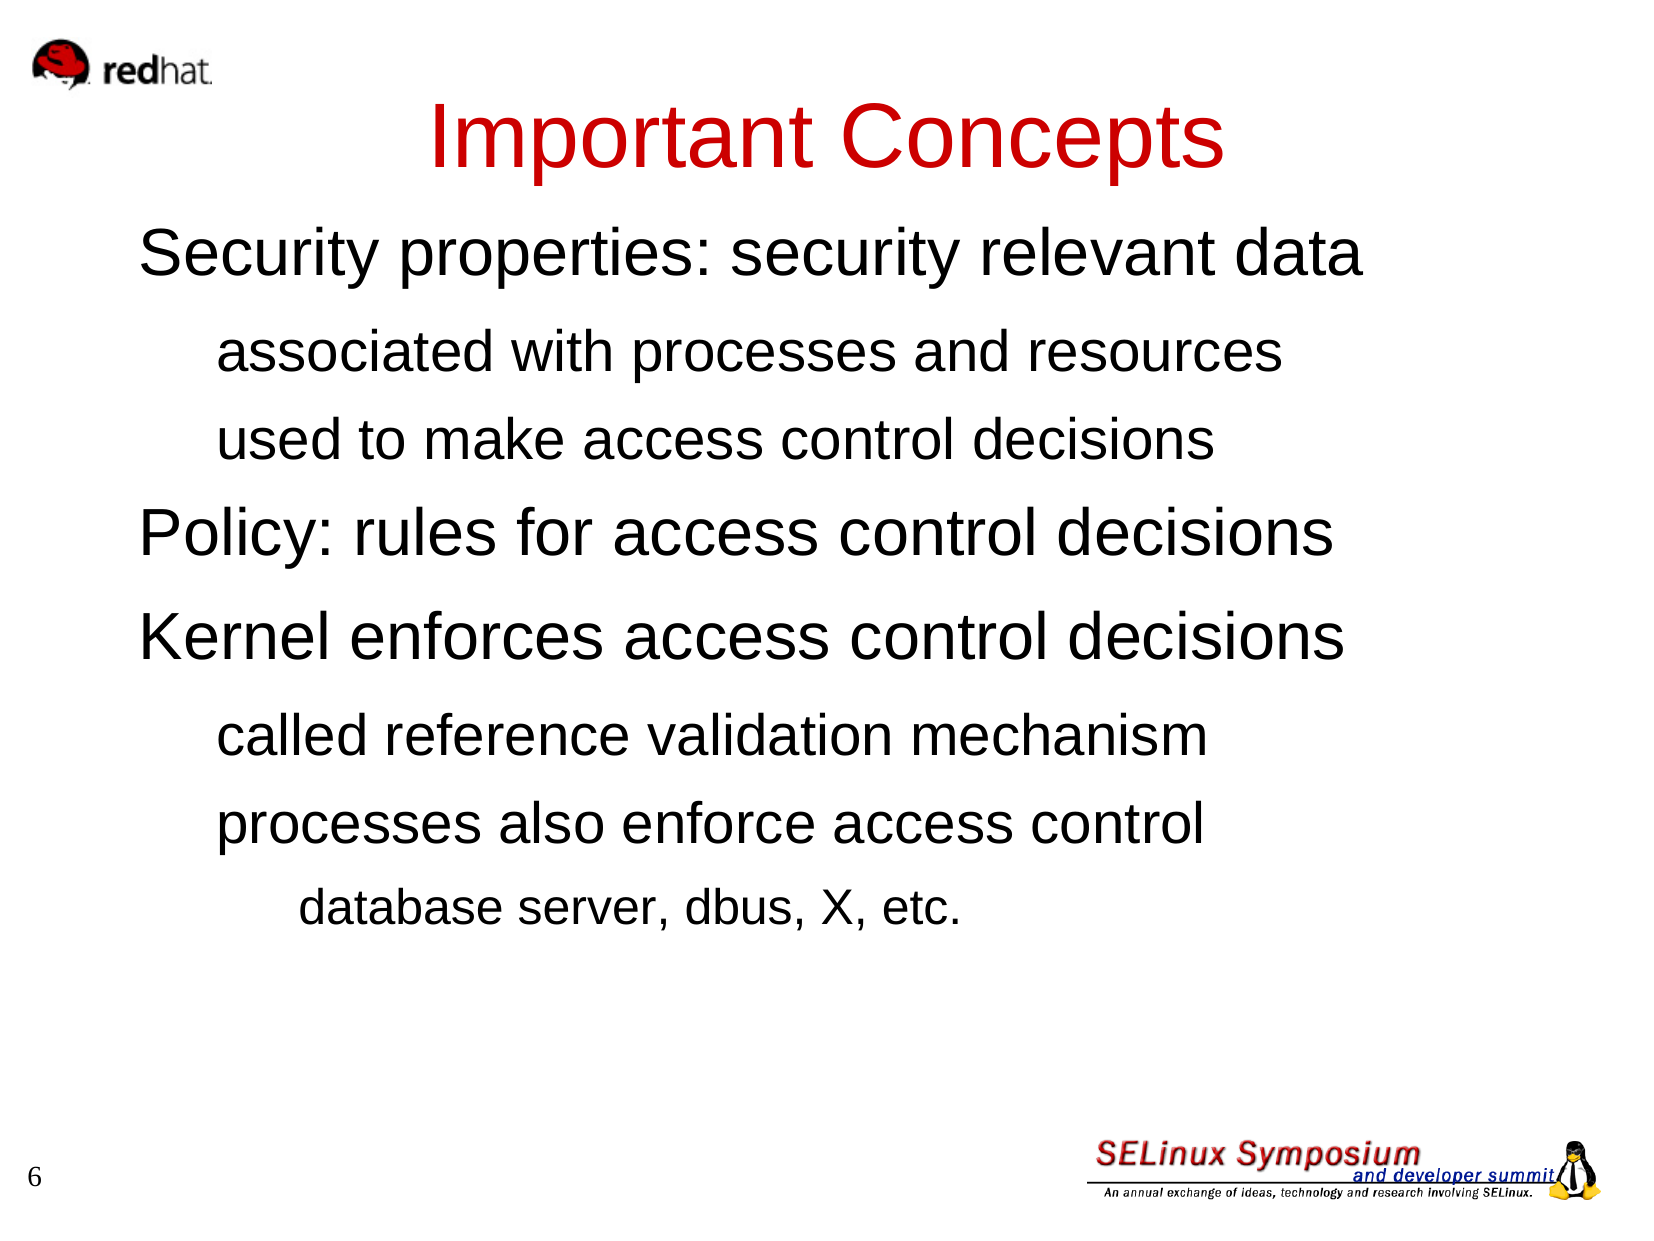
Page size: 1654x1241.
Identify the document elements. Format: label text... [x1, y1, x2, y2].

picture [1087, 1135, 1613, 1200]
picture [31, 37, 212, 98]
list Security properties: security relevant data associated with processes and resources used to make access control decisions Policy: rules for access control decisions Kernel enforces access control decisions called reference validation mechanism processes also enforce access control database server, dbus, X, etc. [121, 214, 1534, 1113]
title Important Concepts [121, 55, 1534, 214]
